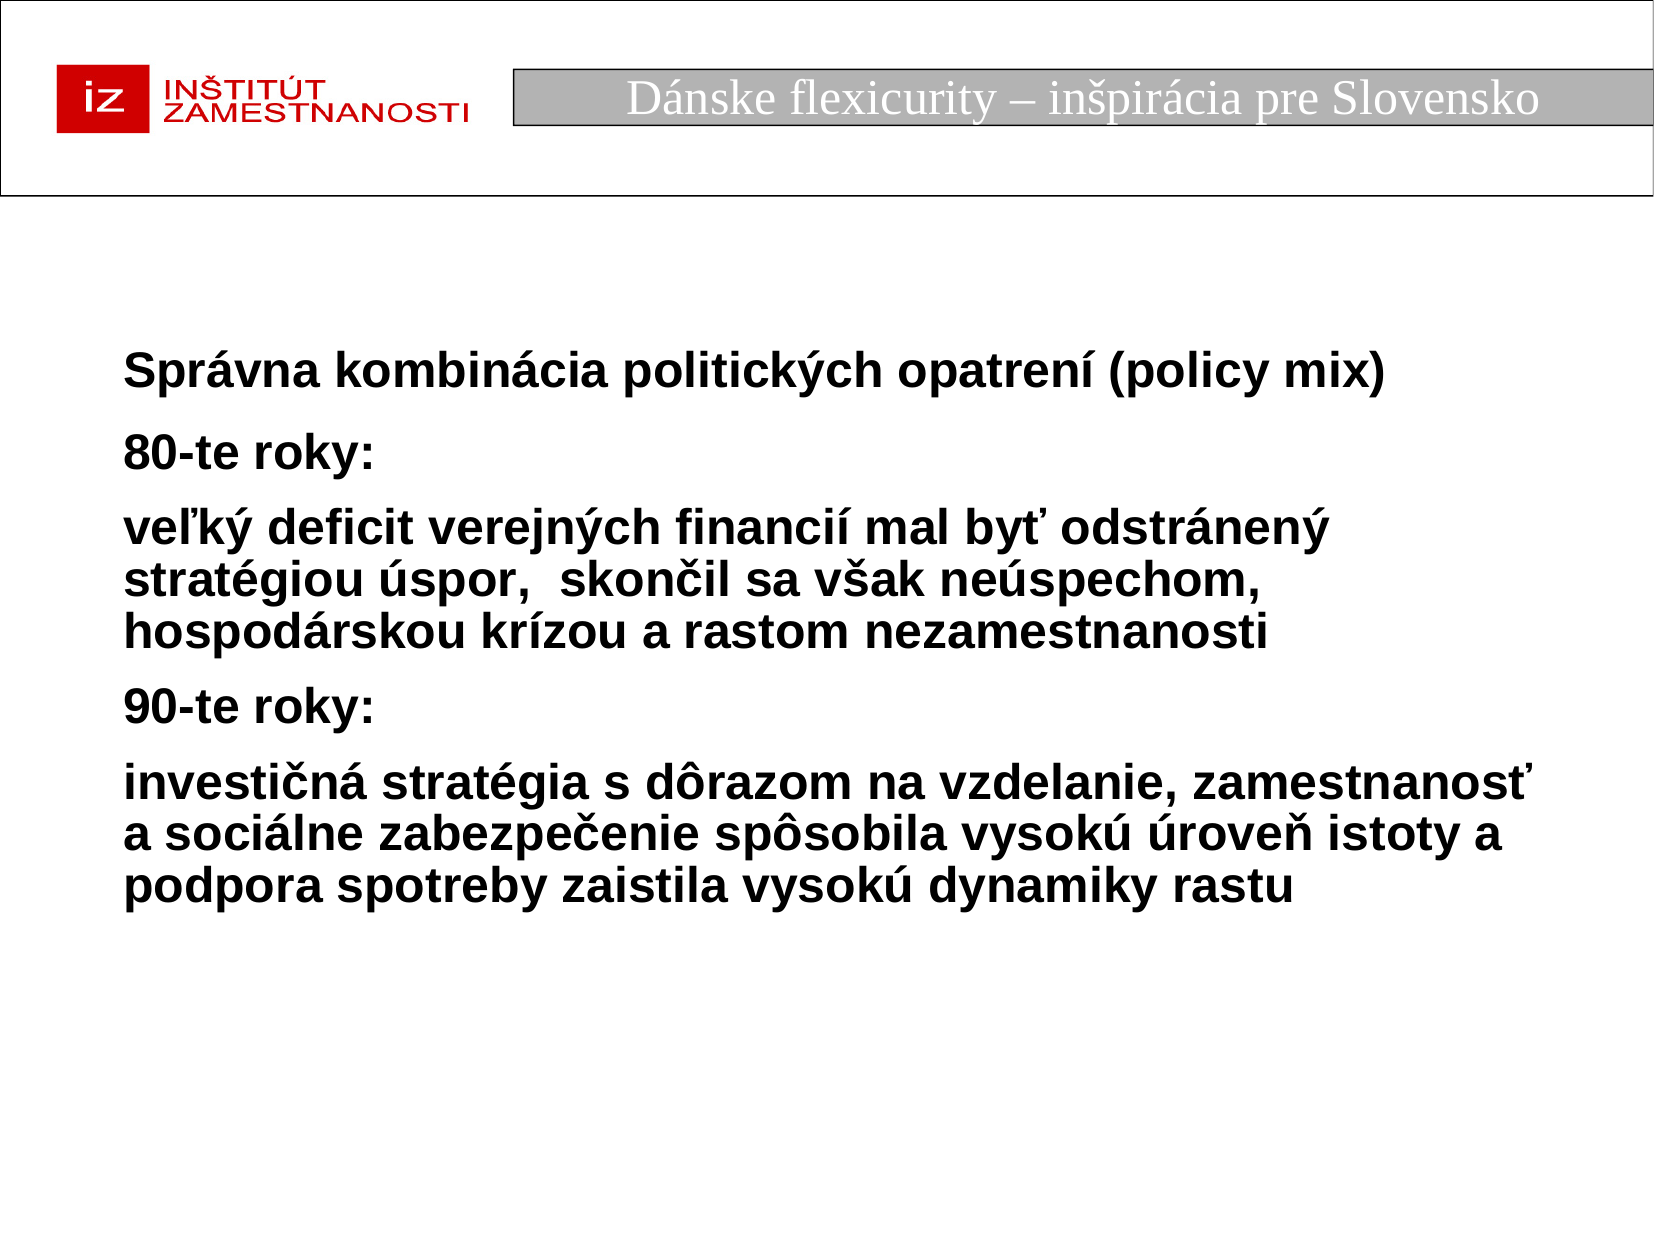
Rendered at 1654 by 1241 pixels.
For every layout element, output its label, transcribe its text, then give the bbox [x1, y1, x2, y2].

text_box Dánske flexicurity – inšpirácia pre Slovensko [513, 69, 1654, 126]
picture [5, 5, 518, 190]
list Správna kombinácia politických opatrení (policy mix) 80-te roky: veľký deficit verejných financií mal byť odstránený stratégiou úspor, skončil sa však neúspechom, hospodárskou krízou a rastom nezamestnanosti 90-te roky: investičná stratégia s dôrazom na vzdelanie, zamestnanosť a sociálne zabezpečenie spôsobila vysokú úroveň istoty a podpora spotreby zaistila vysokú dynamiky rastu [123, 346, 1536, 1214]
text_box [0, 0, 1654, 196]
